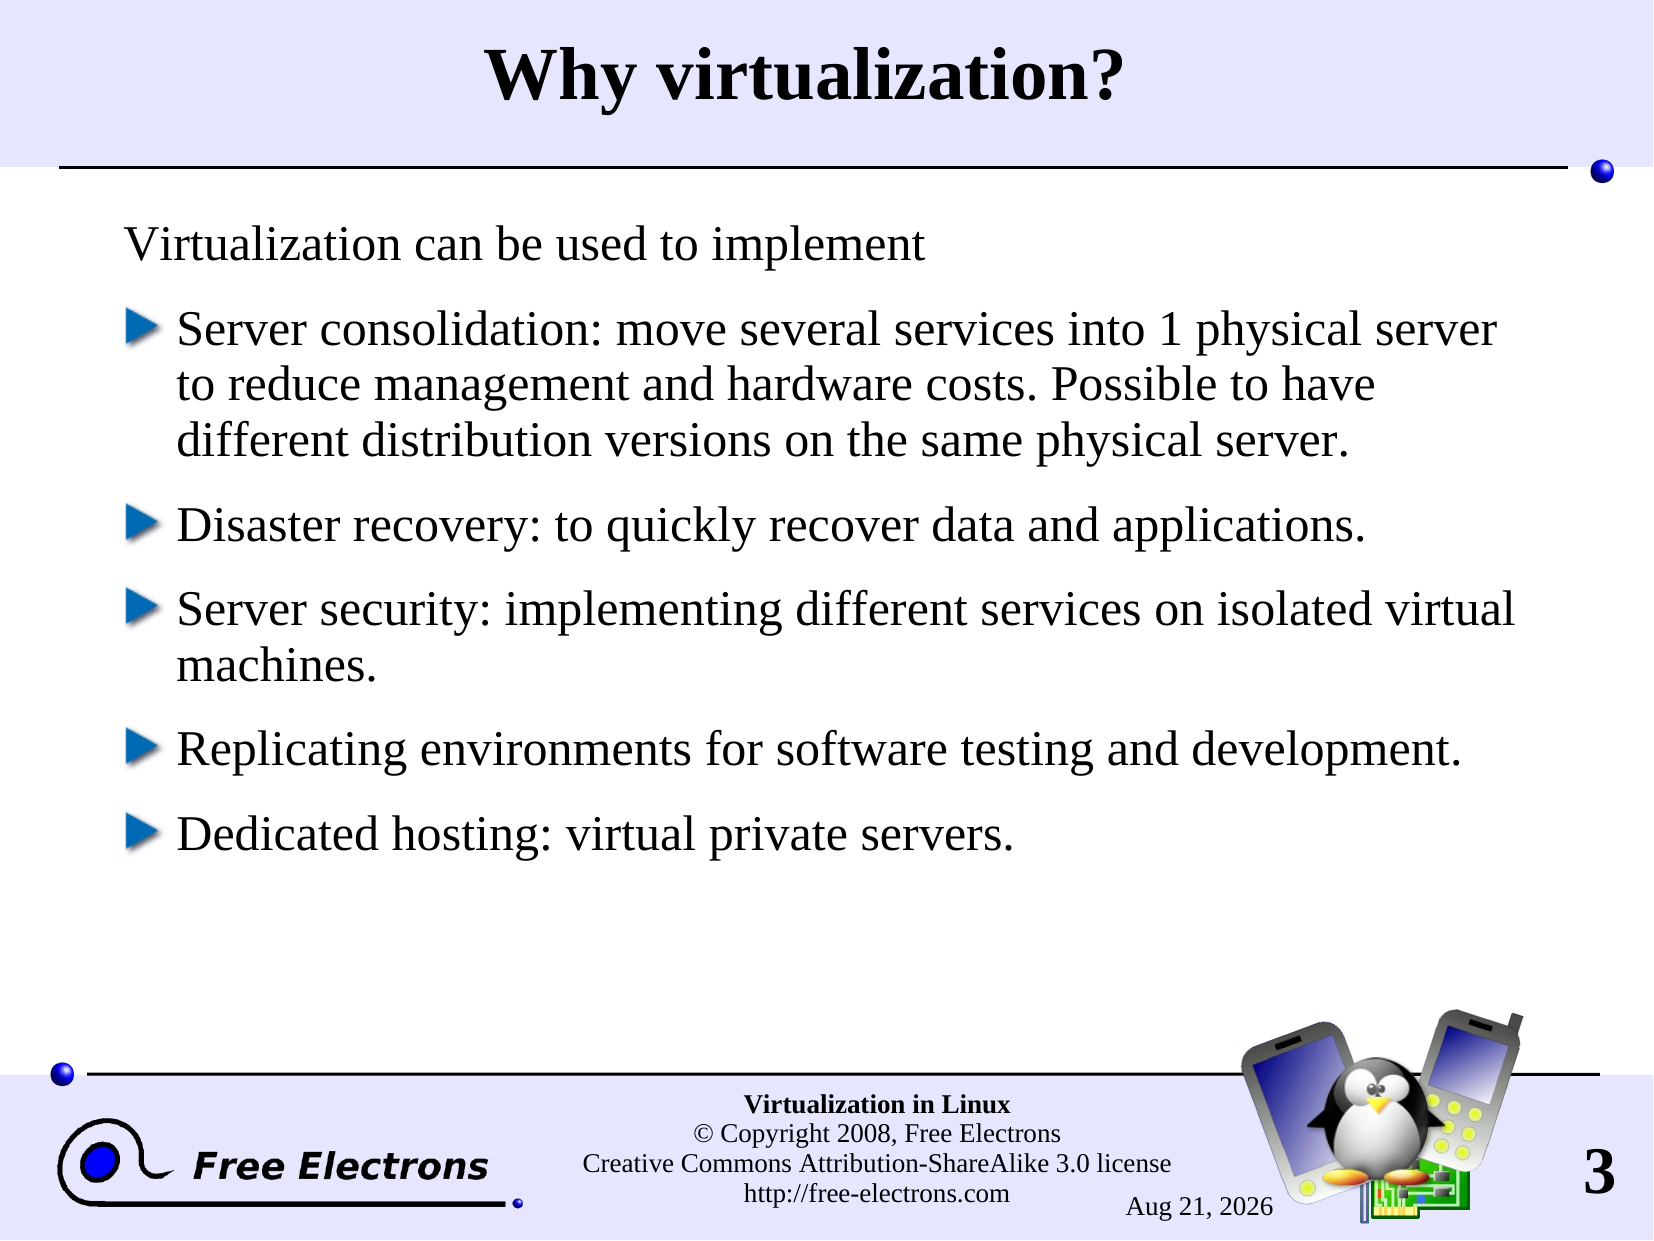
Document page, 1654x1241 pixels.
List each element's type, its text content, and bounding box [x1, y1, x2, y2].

picture [50, 1107, 527, 1216]
list Virtualization can be used to implement Server consolidation: move several services into 1 physical server to reduce management and hardware costs. Possible to have different distribution versions on the same physical server. Disaster recovery: to quickly recover data and applications. Server security: implementing different services on isolated virtual machines. Replicating environments for software testing and development. Dedicated hosting: virtual private servers. [105, 216, 1518, 1066]
title Why virtualization? [60, 25, 1551, 124]
picture [1231, 1007, 1538, 1241]
